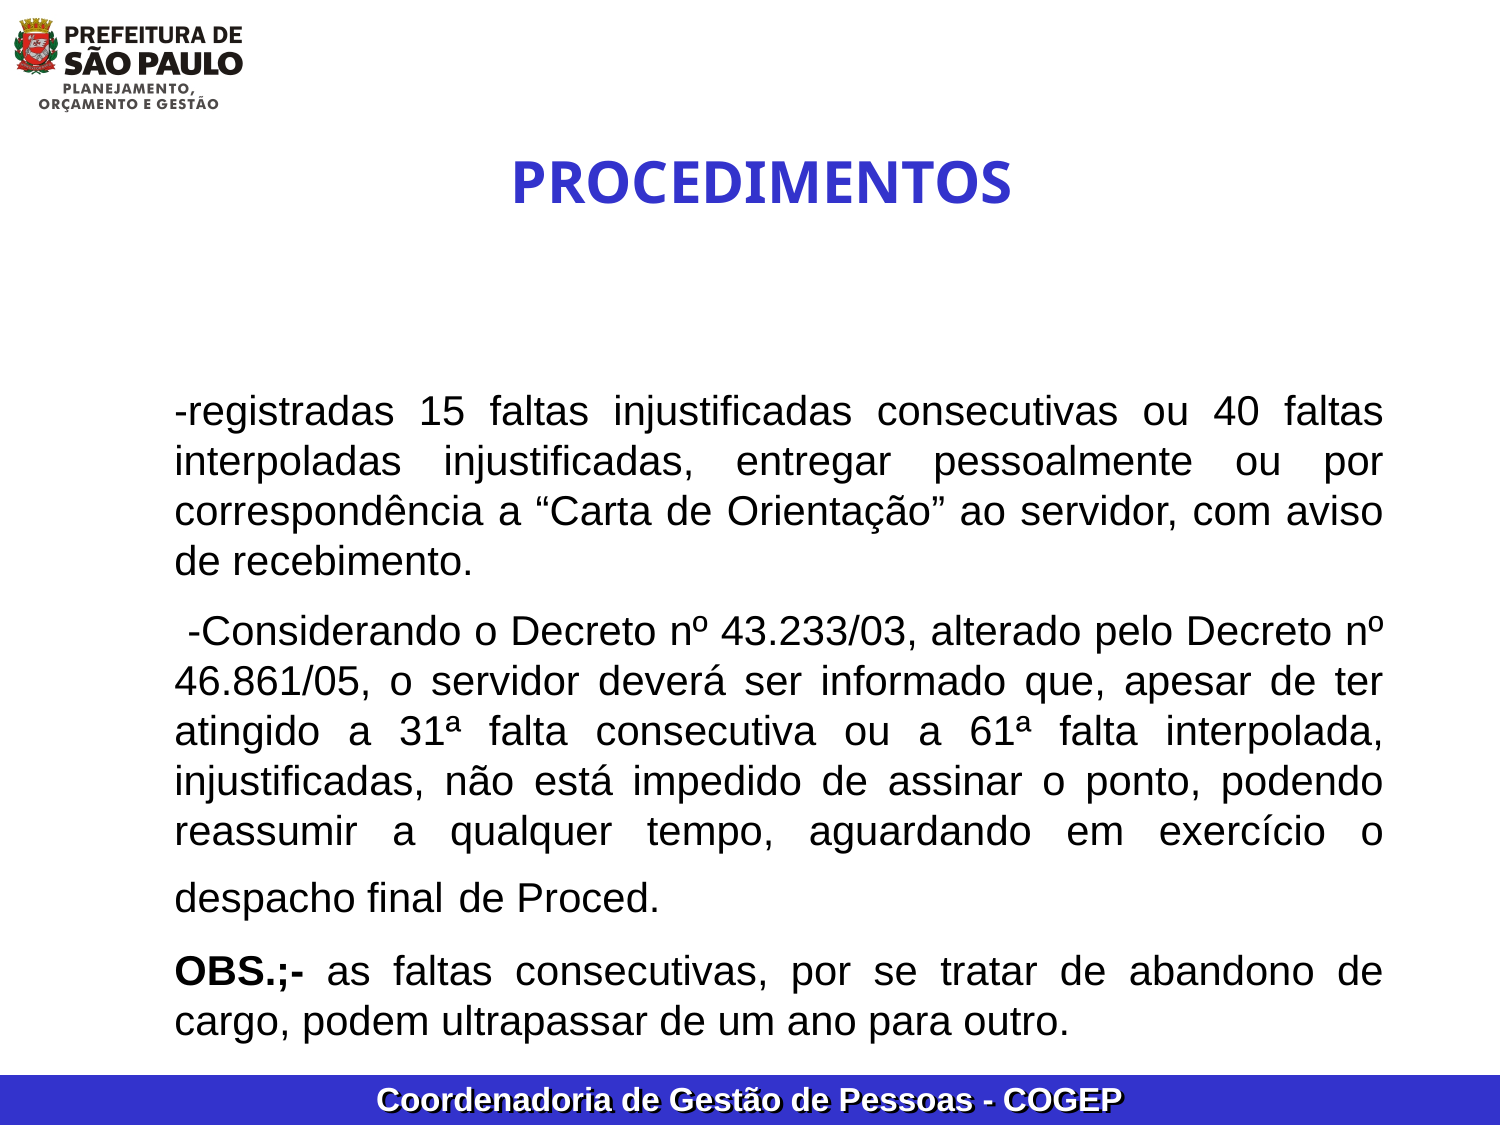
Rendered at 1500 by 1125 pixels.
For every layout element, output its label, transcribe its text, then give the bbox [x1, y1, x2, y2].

text_box PROCEDIMENTOS [136, 137, 1388, 222]
text_box registradas 15 faltas injustificadas consecutivas ou 40 faltas interpoladas injustificadas, entregar pessoalmente ou por correspondência a “Carta de Orientação” ao servidor, com aviso de recebimento. -Considerando o Decreto nº 43.233/03, alterado pelo Decreto nº 46.861/05, o servidor deverá ser informado que, apesar de ter atingido a 31ª falta consecutiva ou a 61ª falta interpolada, injustificadas, não está impedido de assinar o ponto, podendo reassumir a qualquer tempo, aguardando em exercício o despacho final de Proced. OBS.;- as faltas consecutivas, por se tratar de abandono de cargo, podem ultrapassar de um ano para outro. [159, 326, 1400, 1047]
